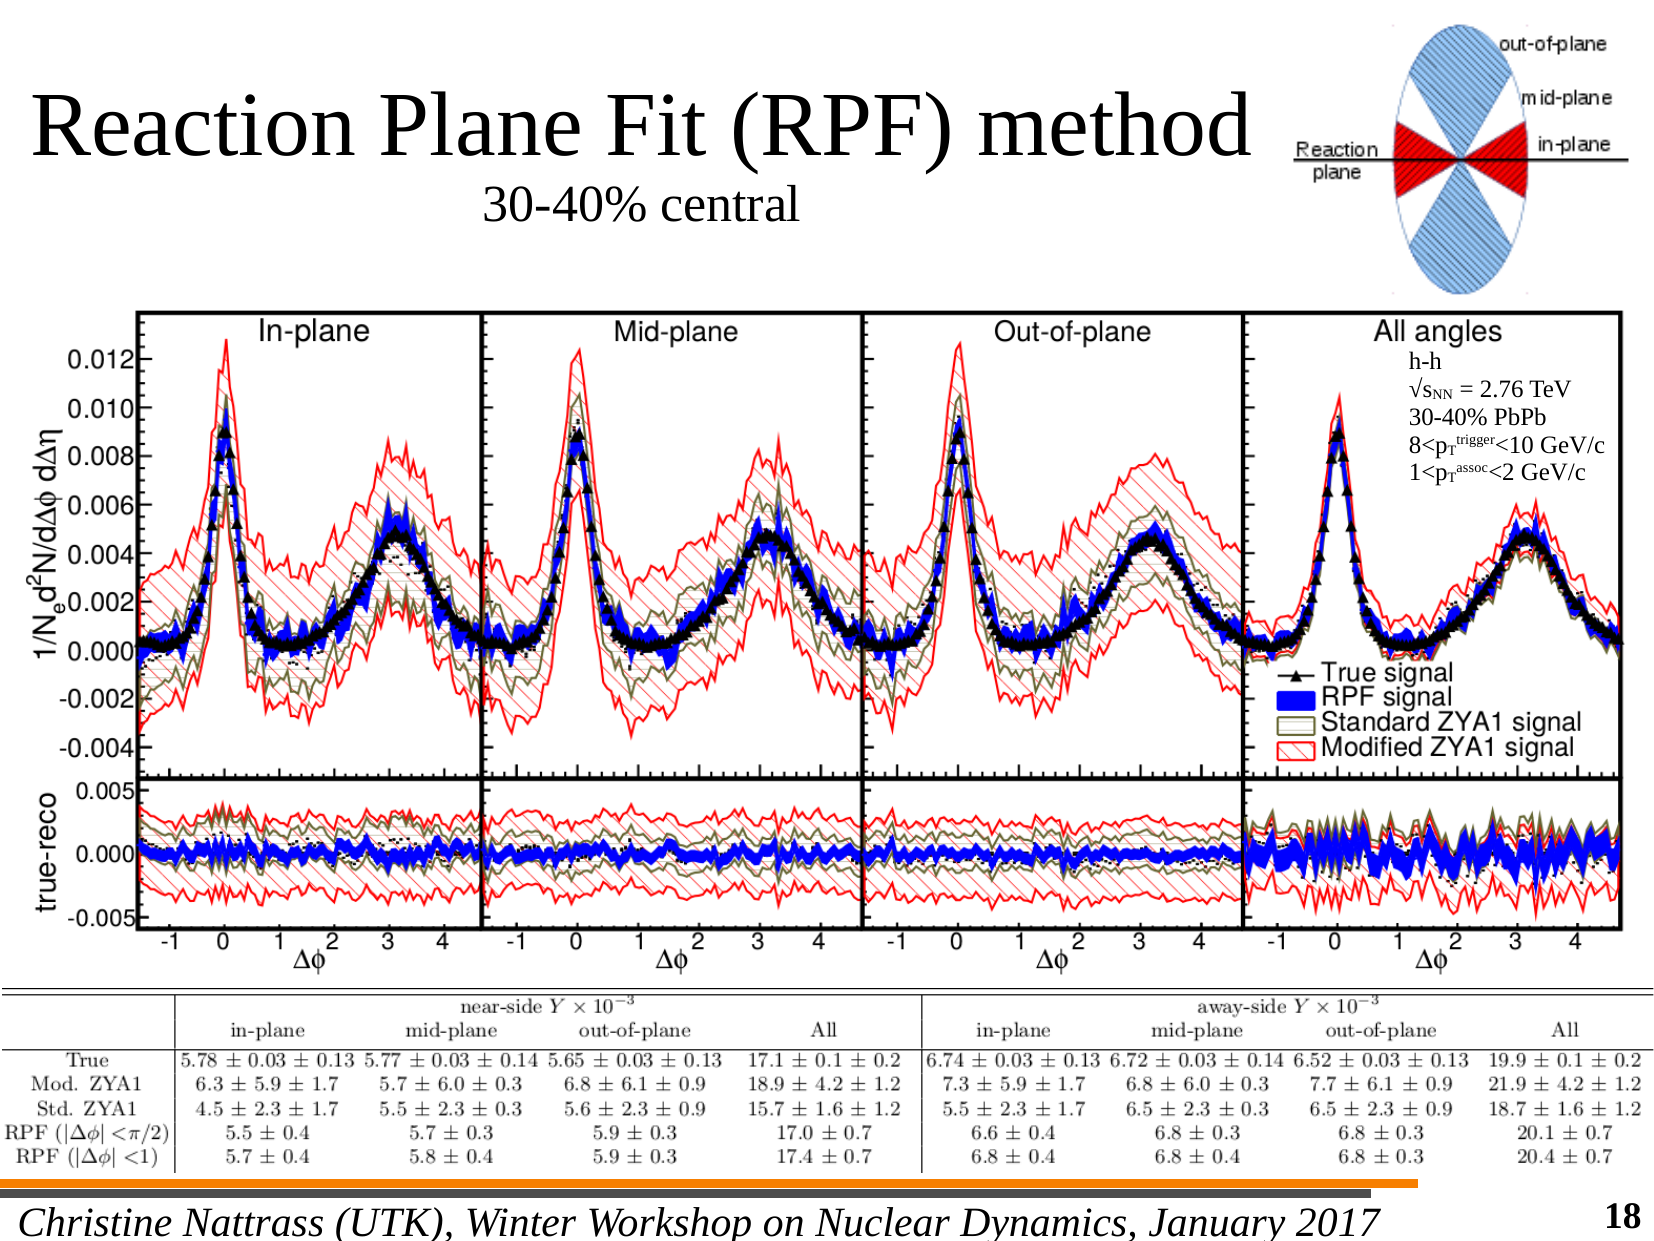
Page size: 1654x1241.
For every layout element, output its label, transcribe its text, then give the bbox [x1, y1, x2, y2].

text_box h-h √sNN = 2.76 TeV 30-40% PbPb 8<pTtrigger<10 GeV/c 1<pTassoc<2 GeV/c [1394, 340, 1654, 523]
picture [2, 14, 1654, 985]
picture [2, 988, 1654, 1173]
title Reaction Plane Fit (RPF) method 30-40% central [23, 49, 1261, 257]
